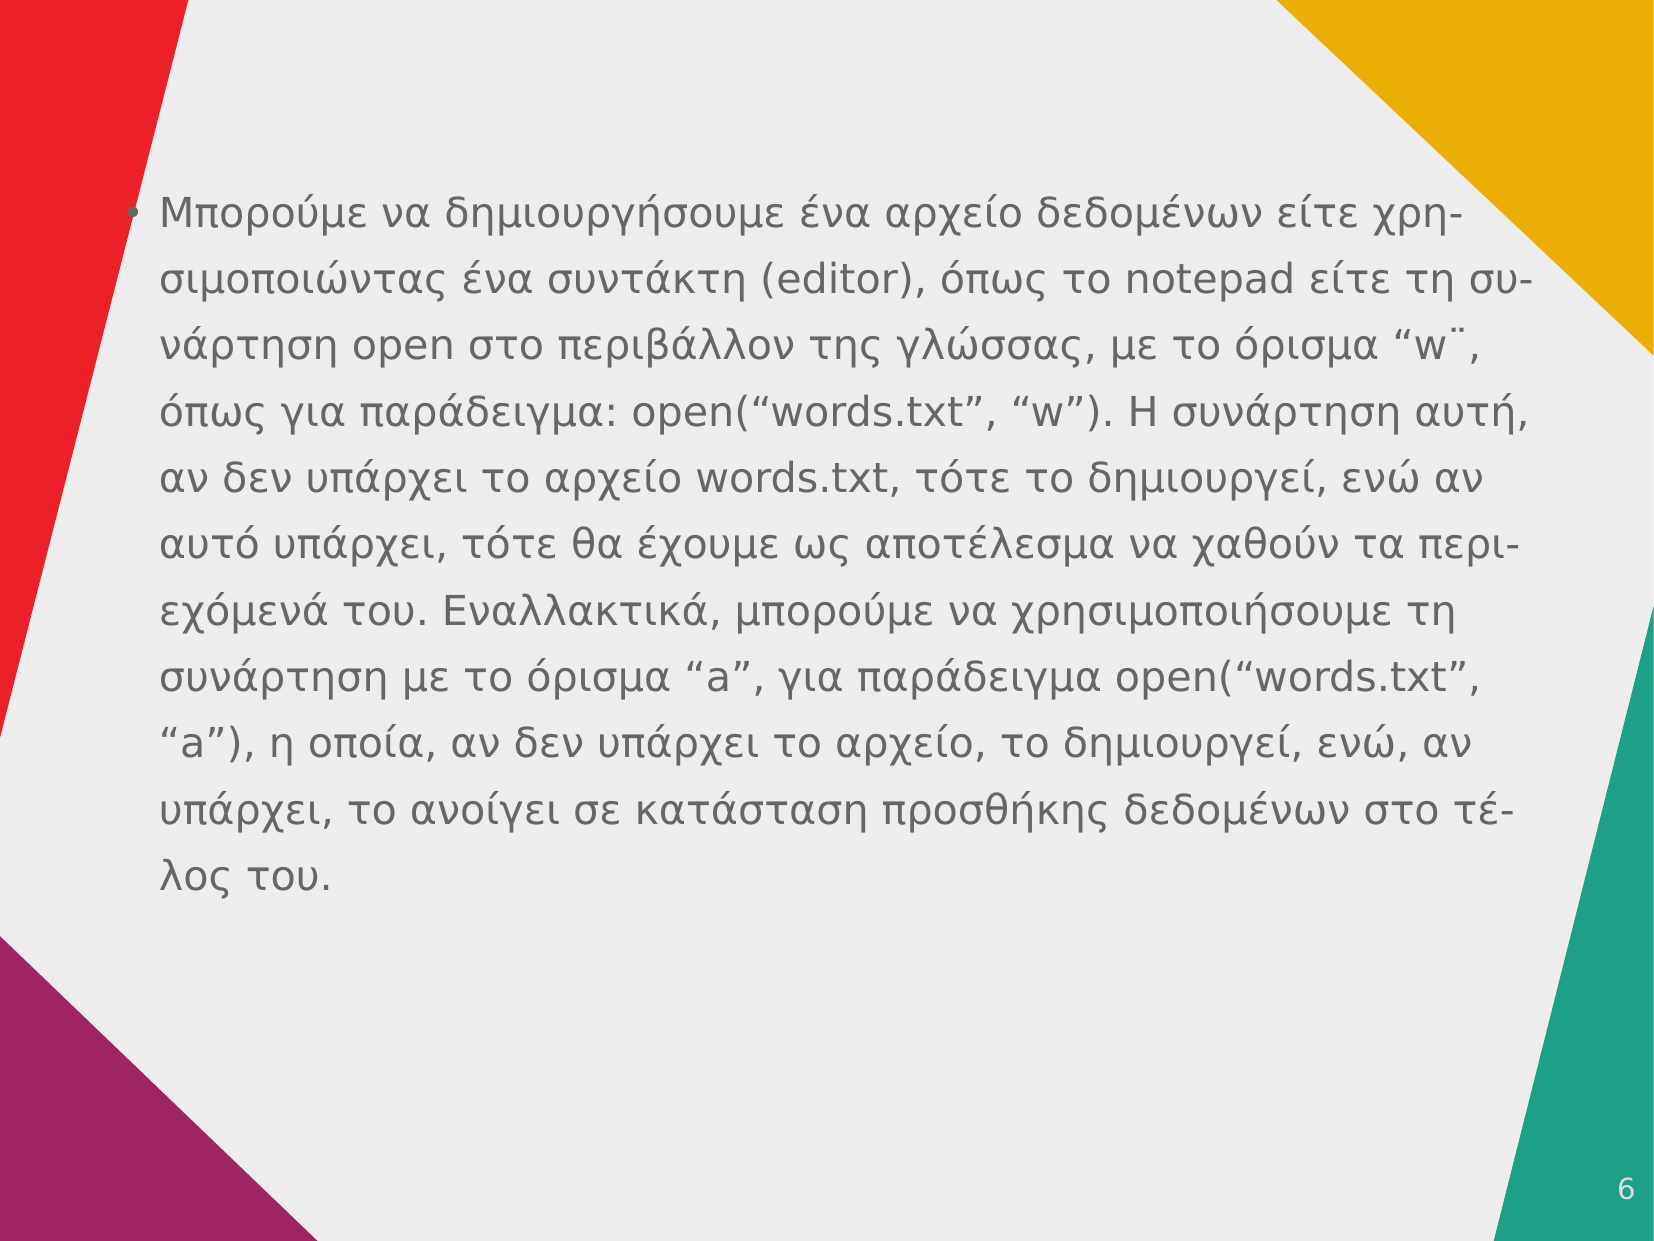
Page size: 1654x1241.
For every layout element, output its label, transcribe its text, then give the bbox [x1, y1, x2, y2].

list Μπορούμε να δημιουργήσουμε ένα αρχείο δεδομένων είτε χρη- σιμοποιώντας ένα συντάκτη (editor), όπως το notepad είτε τη συ- νάρτηση open στο περιβάλλον της γλώσσας, με το όρισμα “w¨, όπως για παράδειγμα: open(“words.txt”, “w”). Η συνάρτηση αυτή, αν δεν υπάρχει το αρχείο words.txt, τότε το δημιουργεί, ενώ αν αυτό υπάρχει, τότε θα έχουμε ως αποτέλεσμα να χαθούν τα περι- εχόμενά του. Εναλλακτικά, μπορούμε να χρησιμοποιήσουμε τη συνάρτηση με το όρισμα “a”, για παράδειγμα open(“words.txt”, “a”), η οποία, αν δεν υπάρχει το αρχείο, το δημιουργεί, ενώ, αν υπάρχει, το ανοίγει σε κατάσταση προσθήκης δεδομένων στο τέ- λος του. [114, 188, 1539, 1033]
